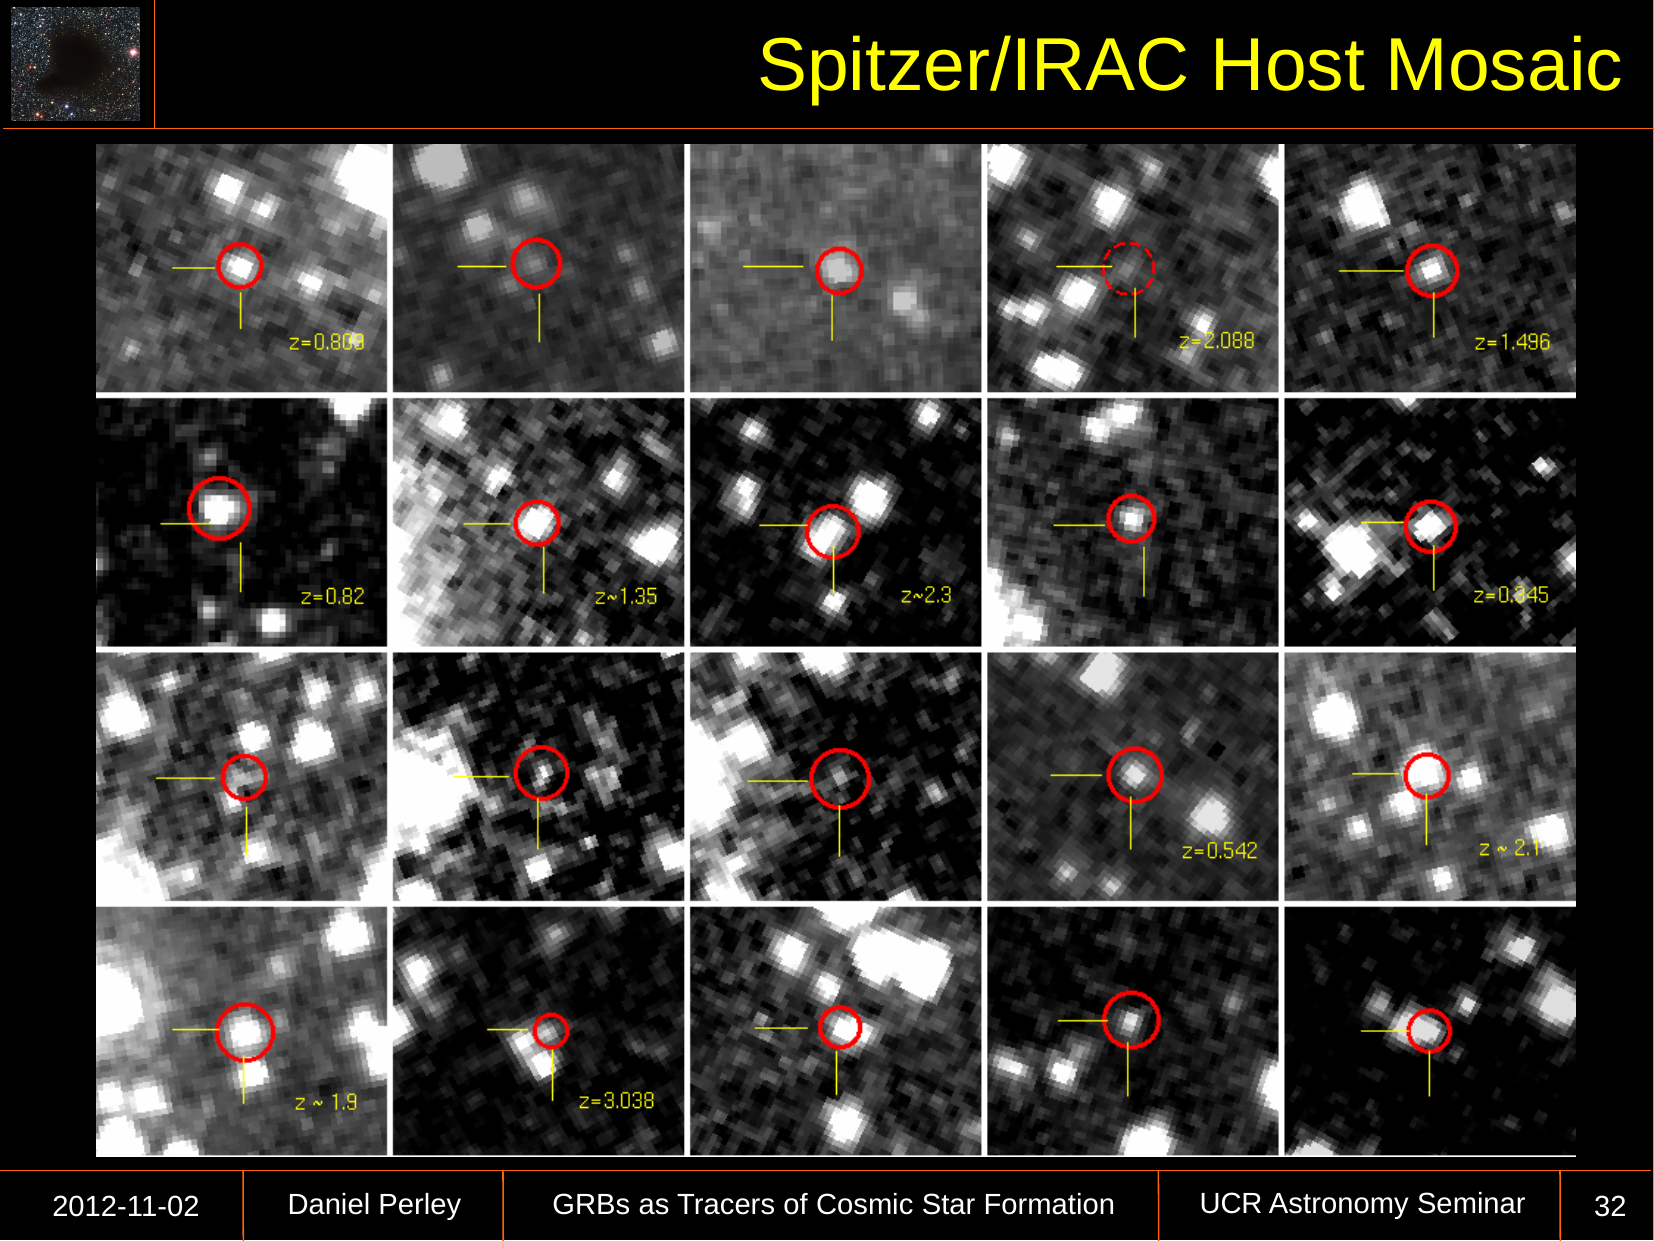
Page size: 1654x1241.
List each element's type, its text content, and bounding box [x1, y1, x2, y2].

picture [96, 144, 1576, 1157]
picture [11, 7, 140, 121]
title Spitzer/IRAC Host Mosaic [187, 21, 1624, 108]
